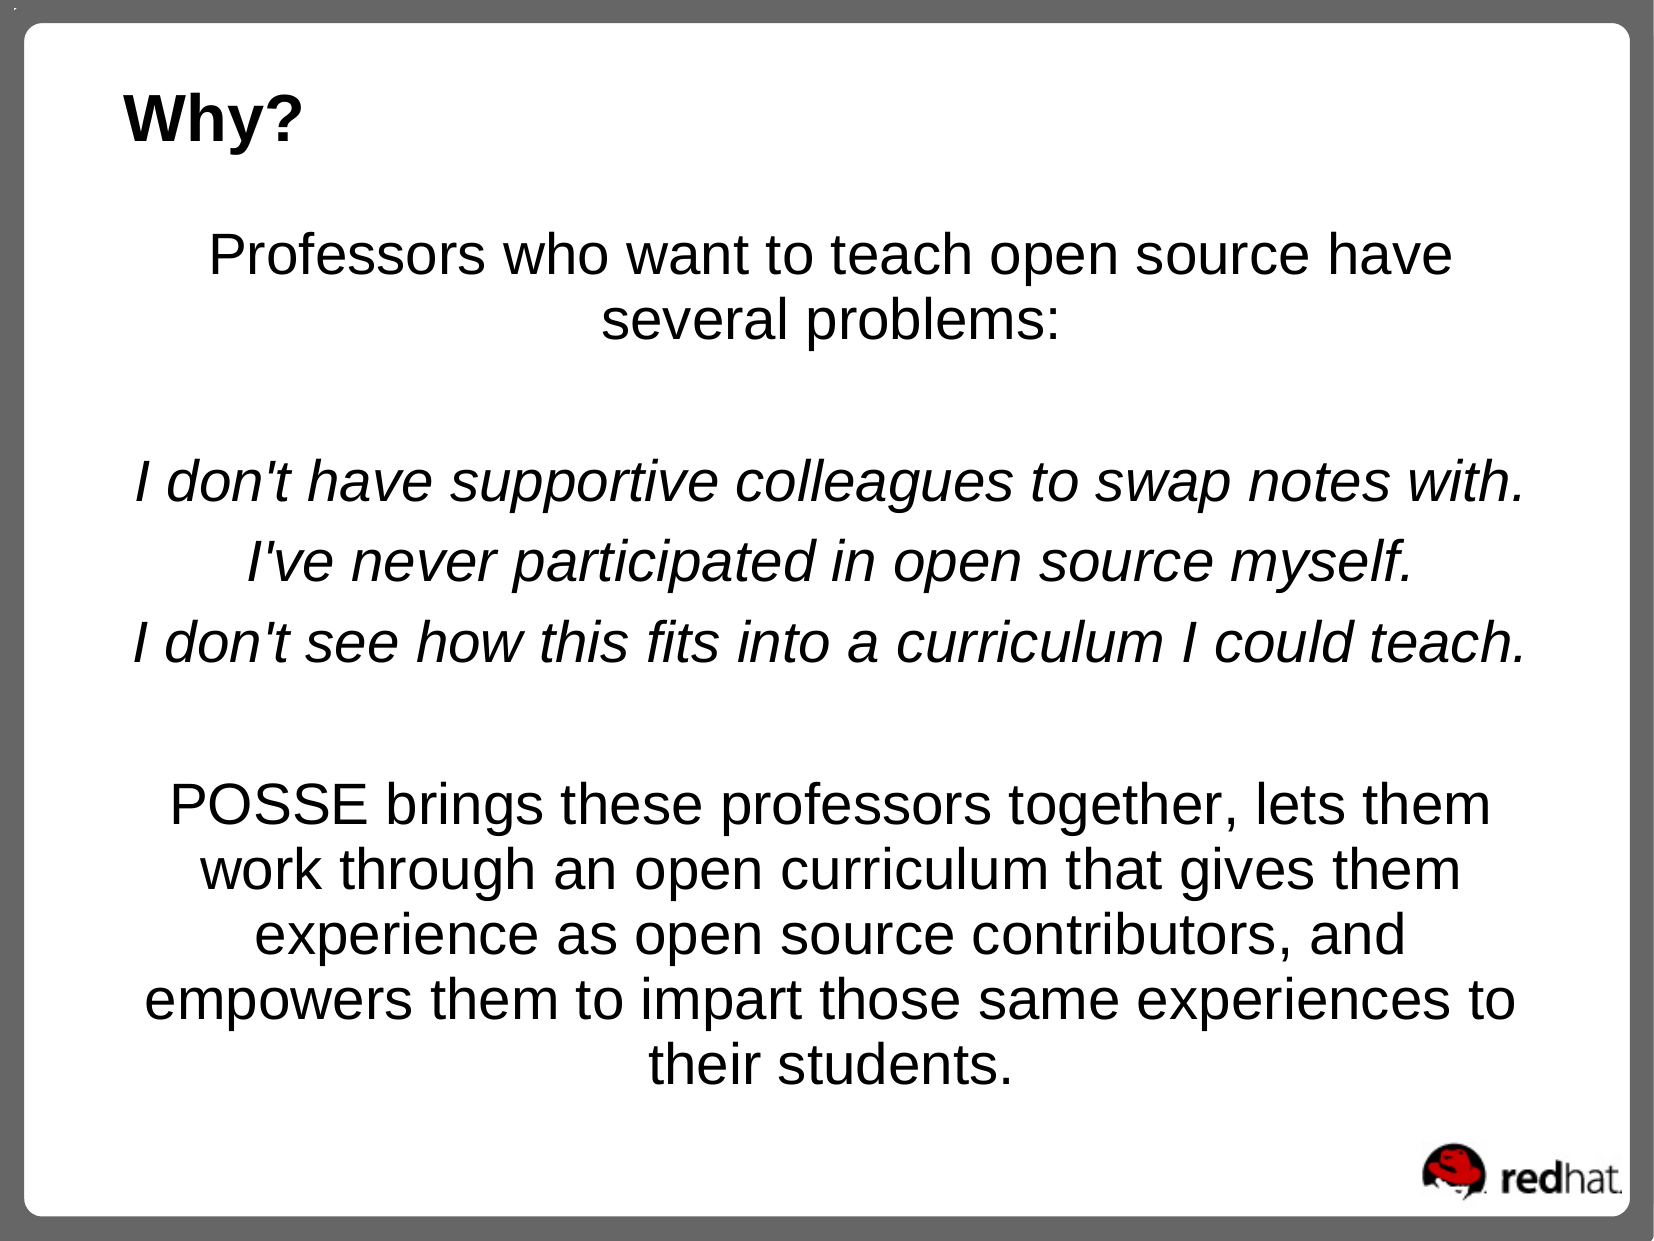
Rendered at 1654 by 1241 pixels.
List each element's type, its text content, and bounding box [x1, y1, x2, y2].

picture [1421, 1141, 1622, 1209]
subtitle Professors who want to teach open source have several problems: I don't have supportive colleagues to swap notes with. I've never participated in open source myself. I don't see how this fits into a curriculum I could teach. POSSE brings these professors together, lets them work through an open curriculum that gives them experience as open source contributors, and empowers them to impart those same experiences to their students. [128, 193, 1535, 1126]
title Why? [123, 63, 1530, 175]
